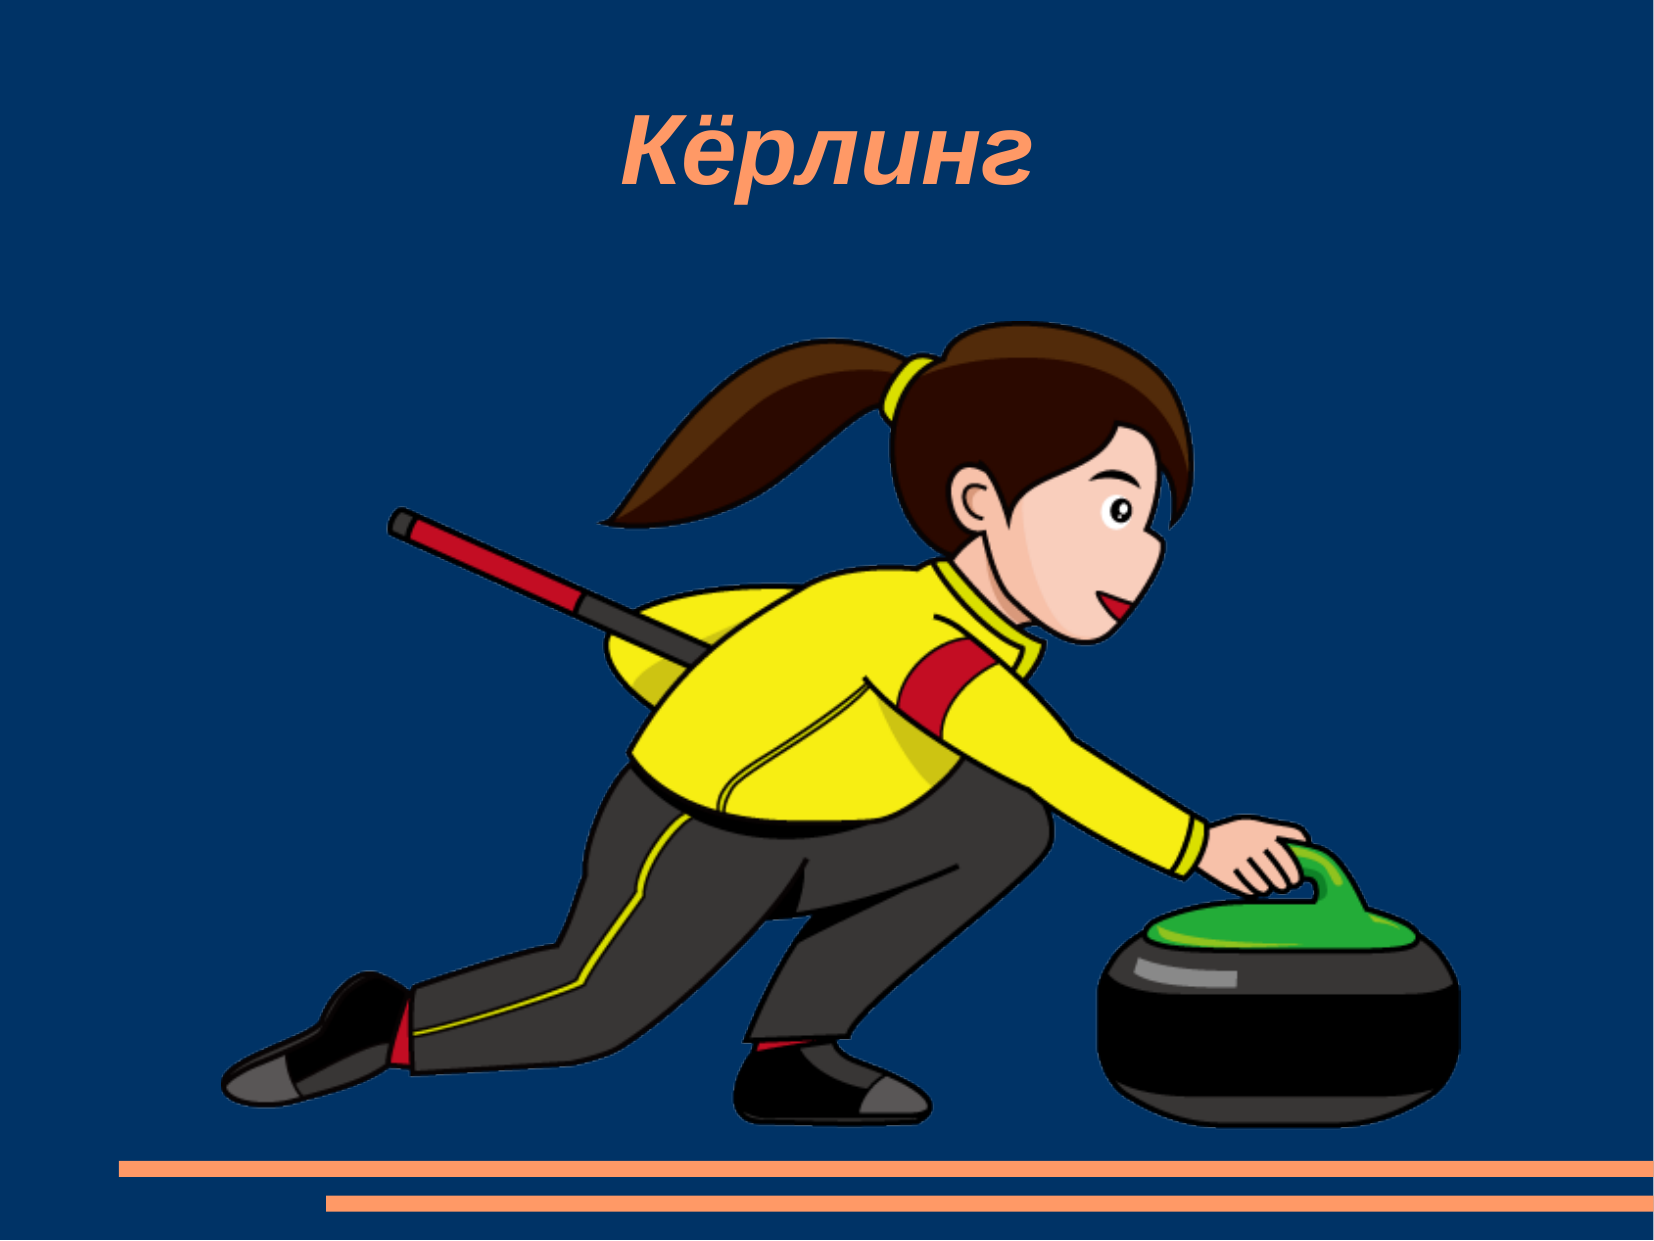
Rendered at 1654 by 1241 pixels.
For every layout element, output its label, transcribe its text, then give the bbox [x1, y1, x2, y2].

picture [221, 321, 1461, 1132]
title Кёрлинг [121, 46, 1534, 254]
